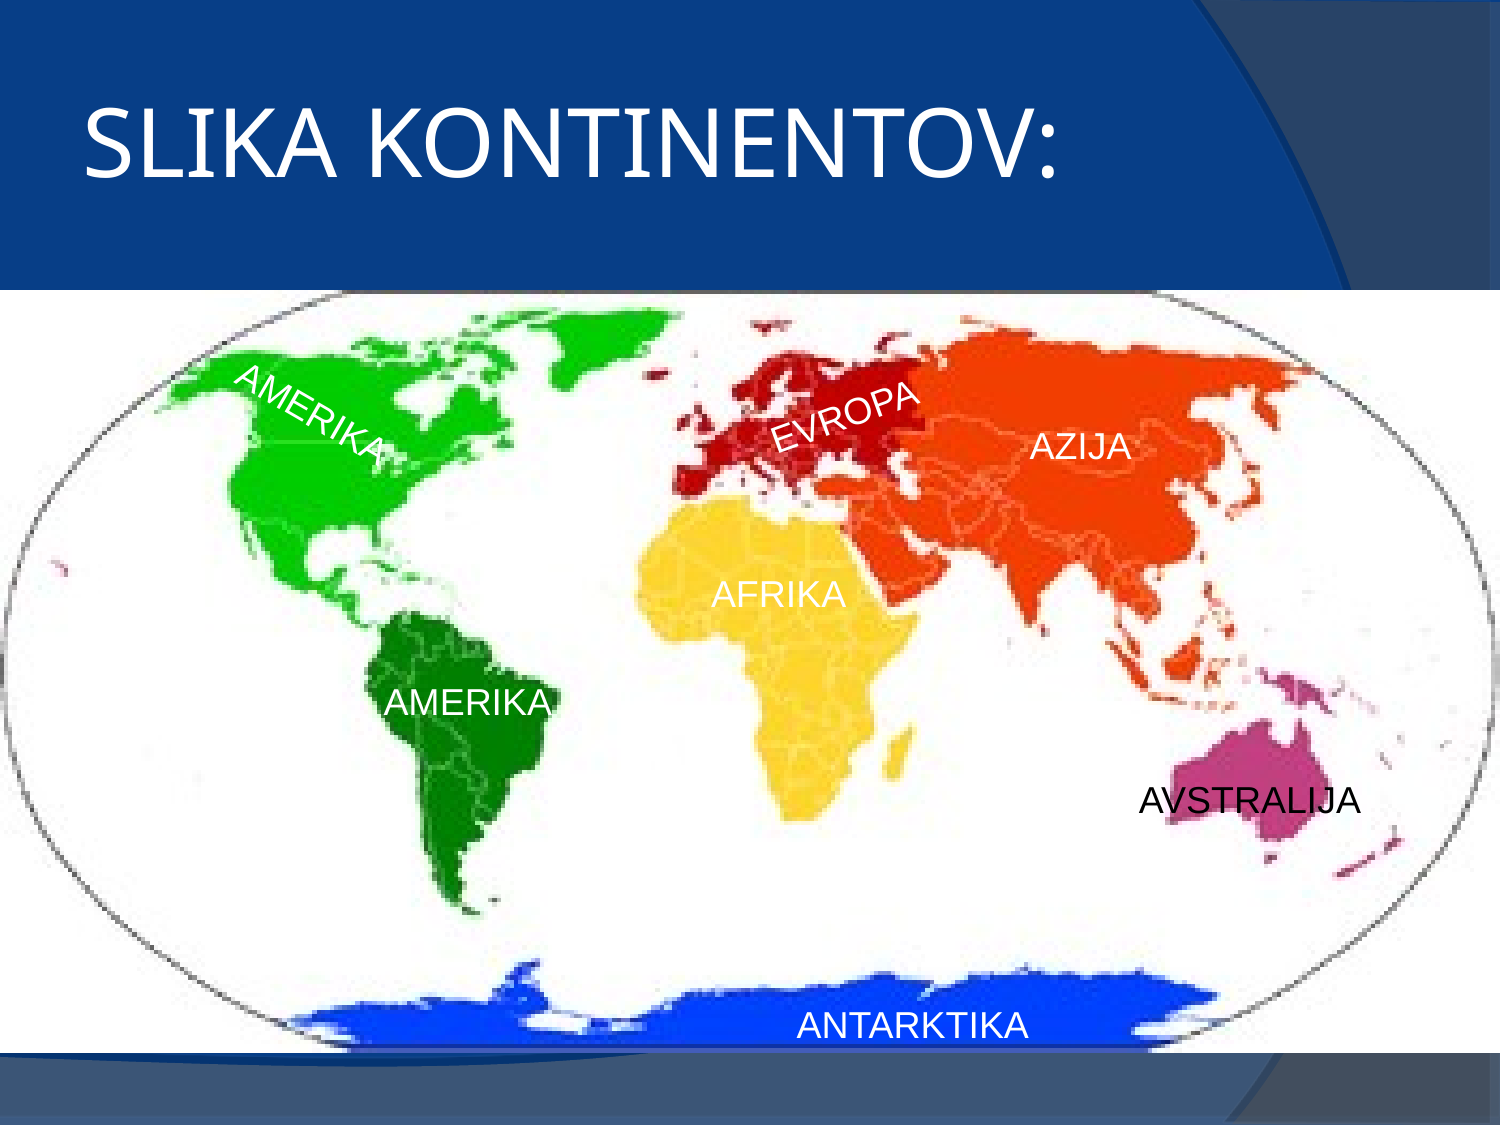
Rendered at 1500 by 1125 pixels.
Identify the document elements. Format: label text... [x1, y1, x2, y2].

text_box AMERIKA [213, 336, 416, 488]
text_box AMERIKA [368, 670, 568, 731]
text_box ANTARKTIKA [781, 993, 1045, 1054]
text_box AZIJA [1014, 414, 1147, 475]
text_box AFRIKA [696, 562, 862, 623]
title SLIKA KONTINENTOV: [75, 45, 1300, 216]
picture [0, 216, 1500, 1125]
text_box AVSTRALIJA [1124, 768, 1476, 829]
text_box EVROPA [747, 354, 941, 474]
